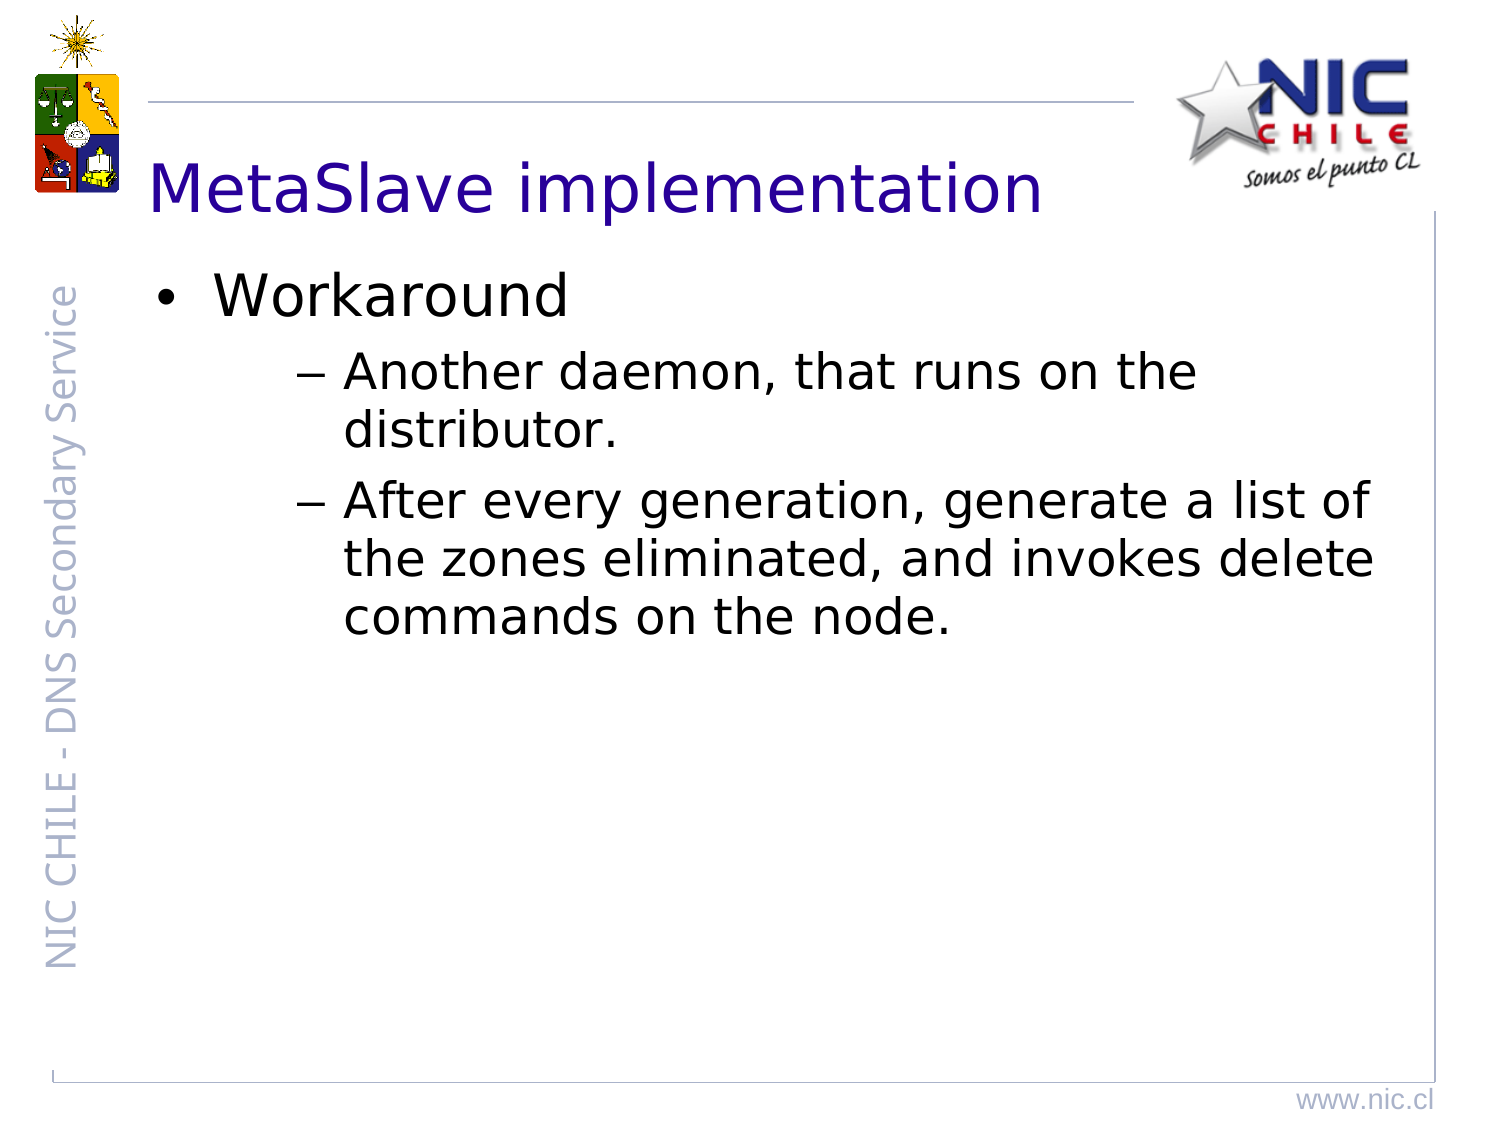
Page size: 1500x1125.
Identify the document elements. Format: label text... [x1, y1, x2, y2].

title MetaSlave implementation [147, 113, 1353, 262]
list Workaround Another daemon, that runs on the distributor. After every generation, generate a list of the zones eliminated, and invokes delete commands on the node. [100, 262, 1426, 1006]
picture [1134, 37, 1463, 211]
picture [30, 9, 124, 199]
